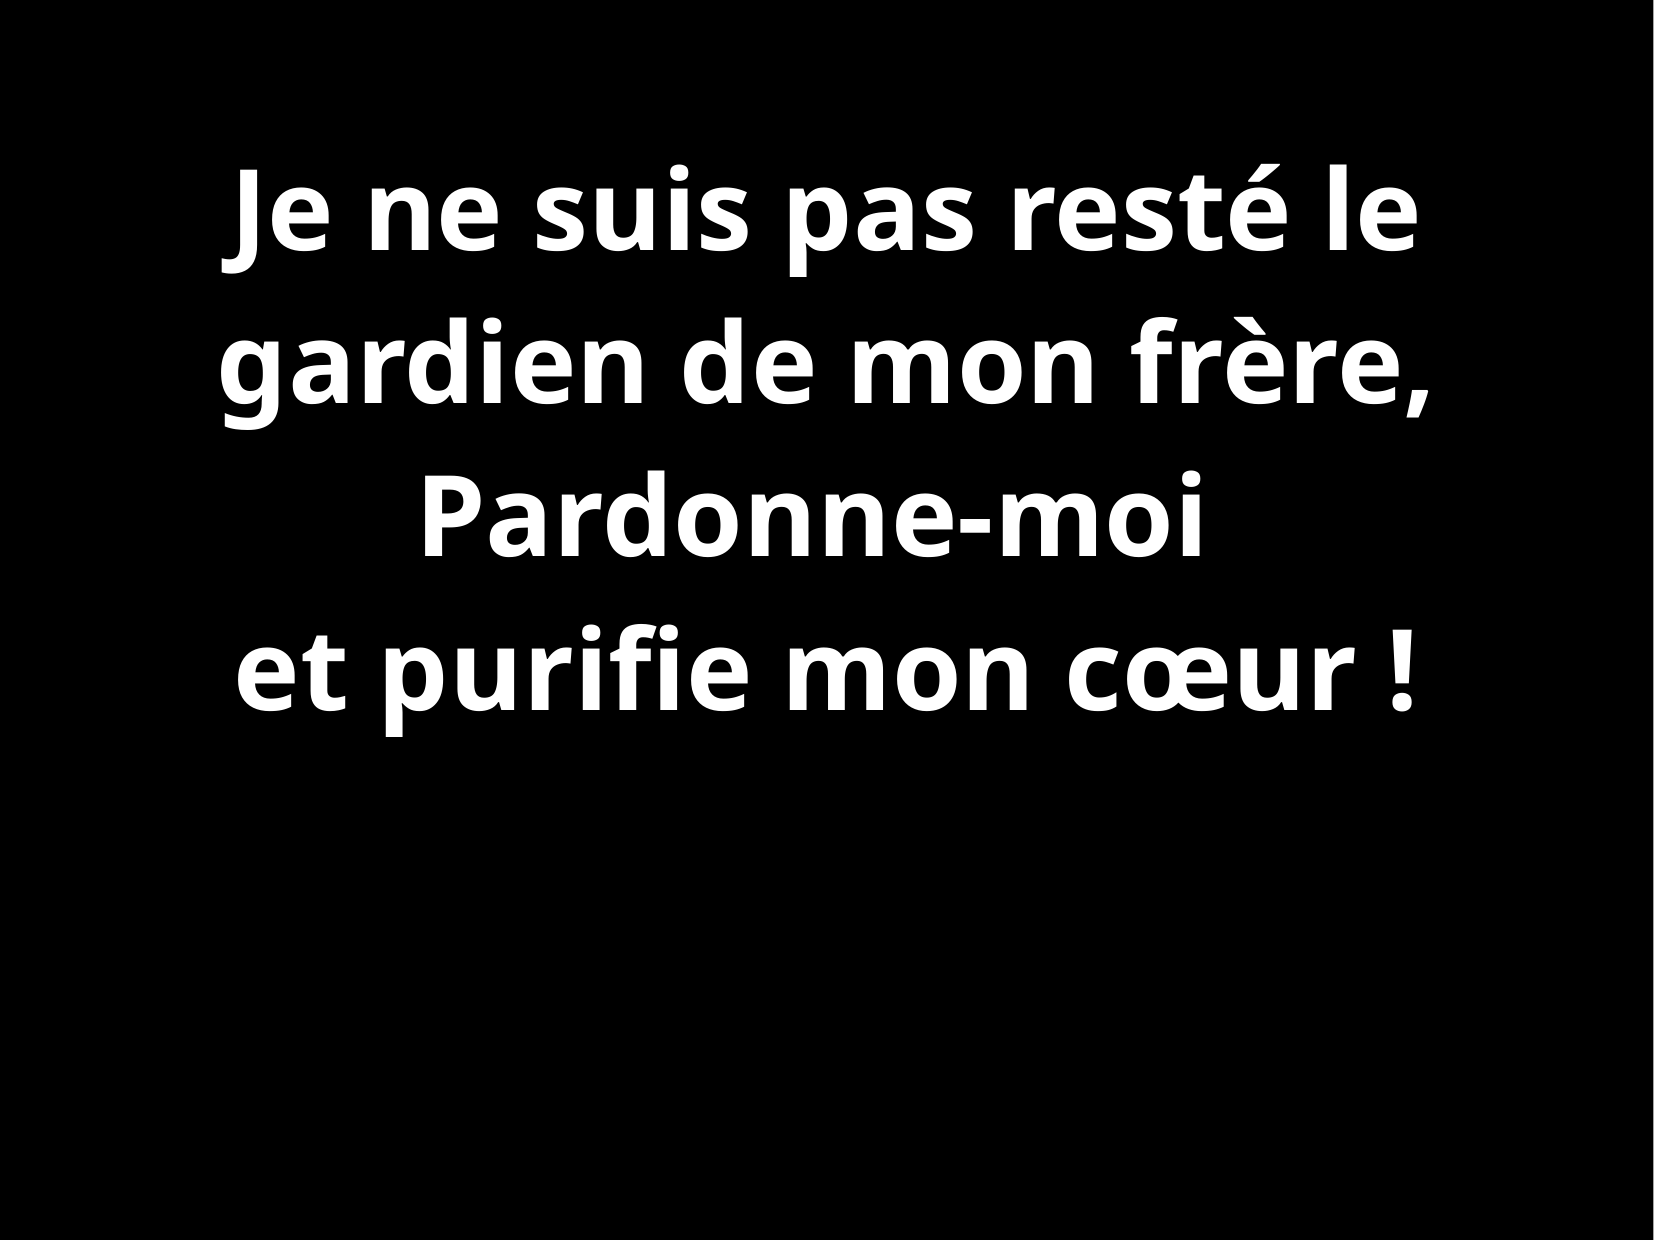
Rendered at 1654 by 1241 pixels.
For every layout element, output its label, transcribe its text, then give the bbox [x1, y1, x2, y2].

subtitle Je ne suis pas resté le gardien de mon frère, Pardonne-moi et purifie mon cœur ! [82, 70, 1571, 1109]
